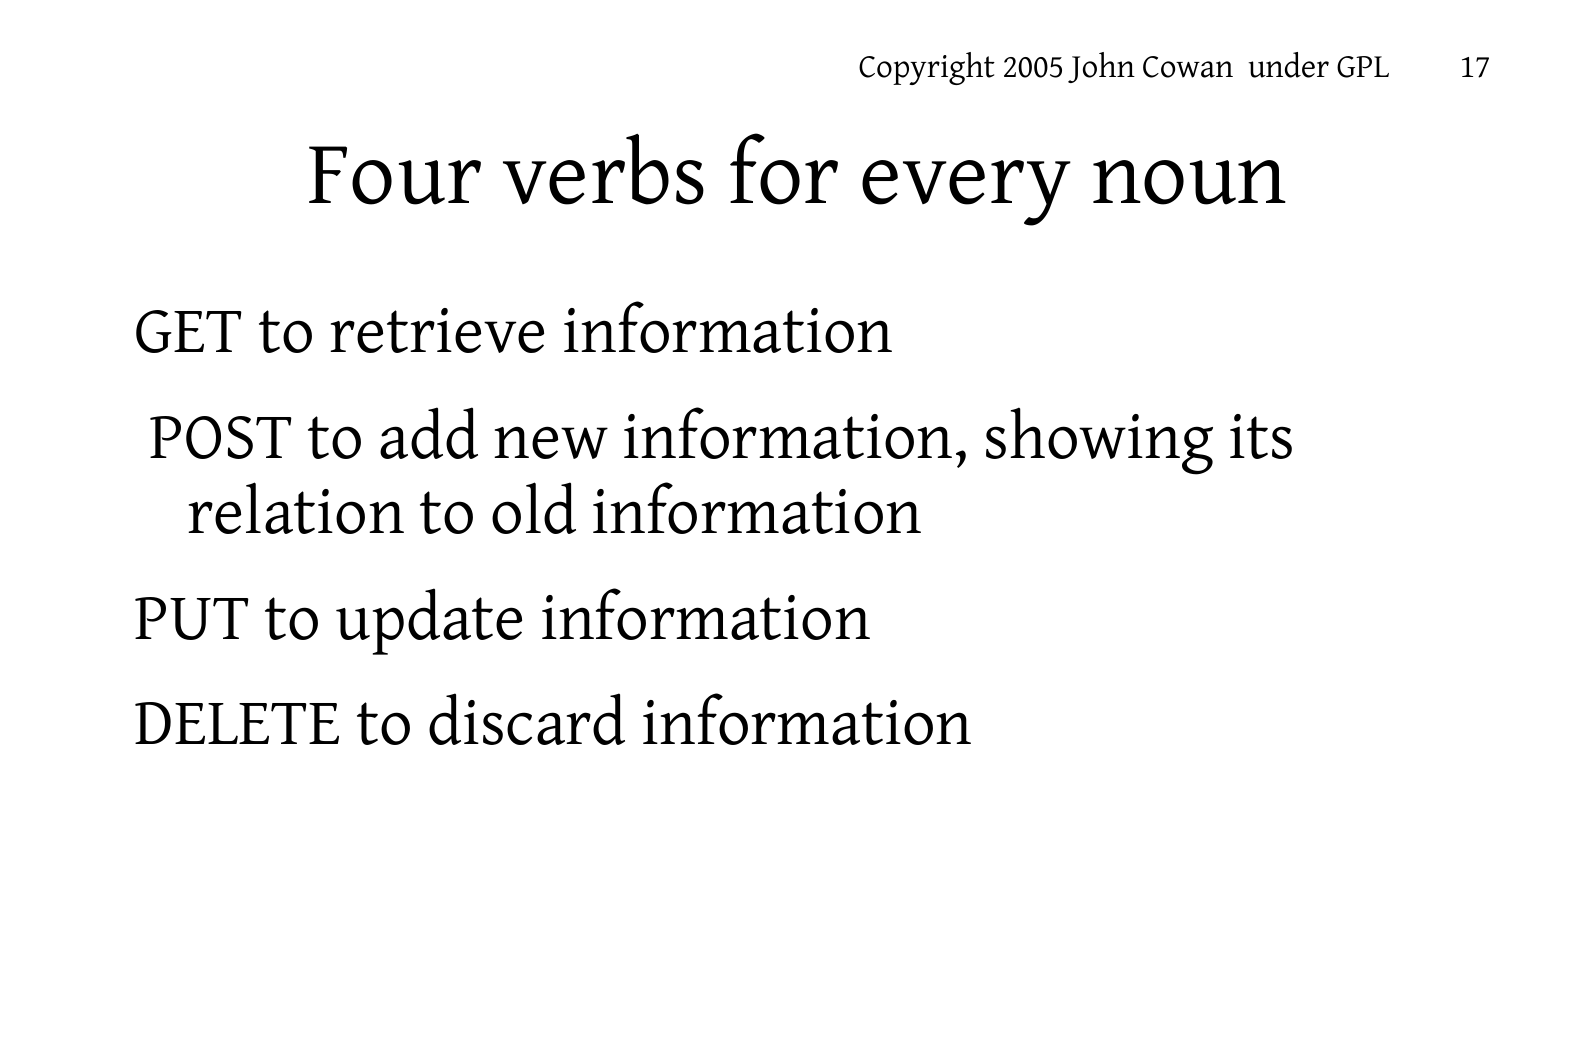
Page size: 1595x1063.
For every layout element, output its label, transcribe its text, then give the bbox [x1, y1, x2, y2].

list GET to retrieve information POST to add new information, showing its relation to old information PUT to update information DELETE to discard information [117, 295, 1479, 1018]
title Four verbs for every noun [117, 88, 1479, 266]
